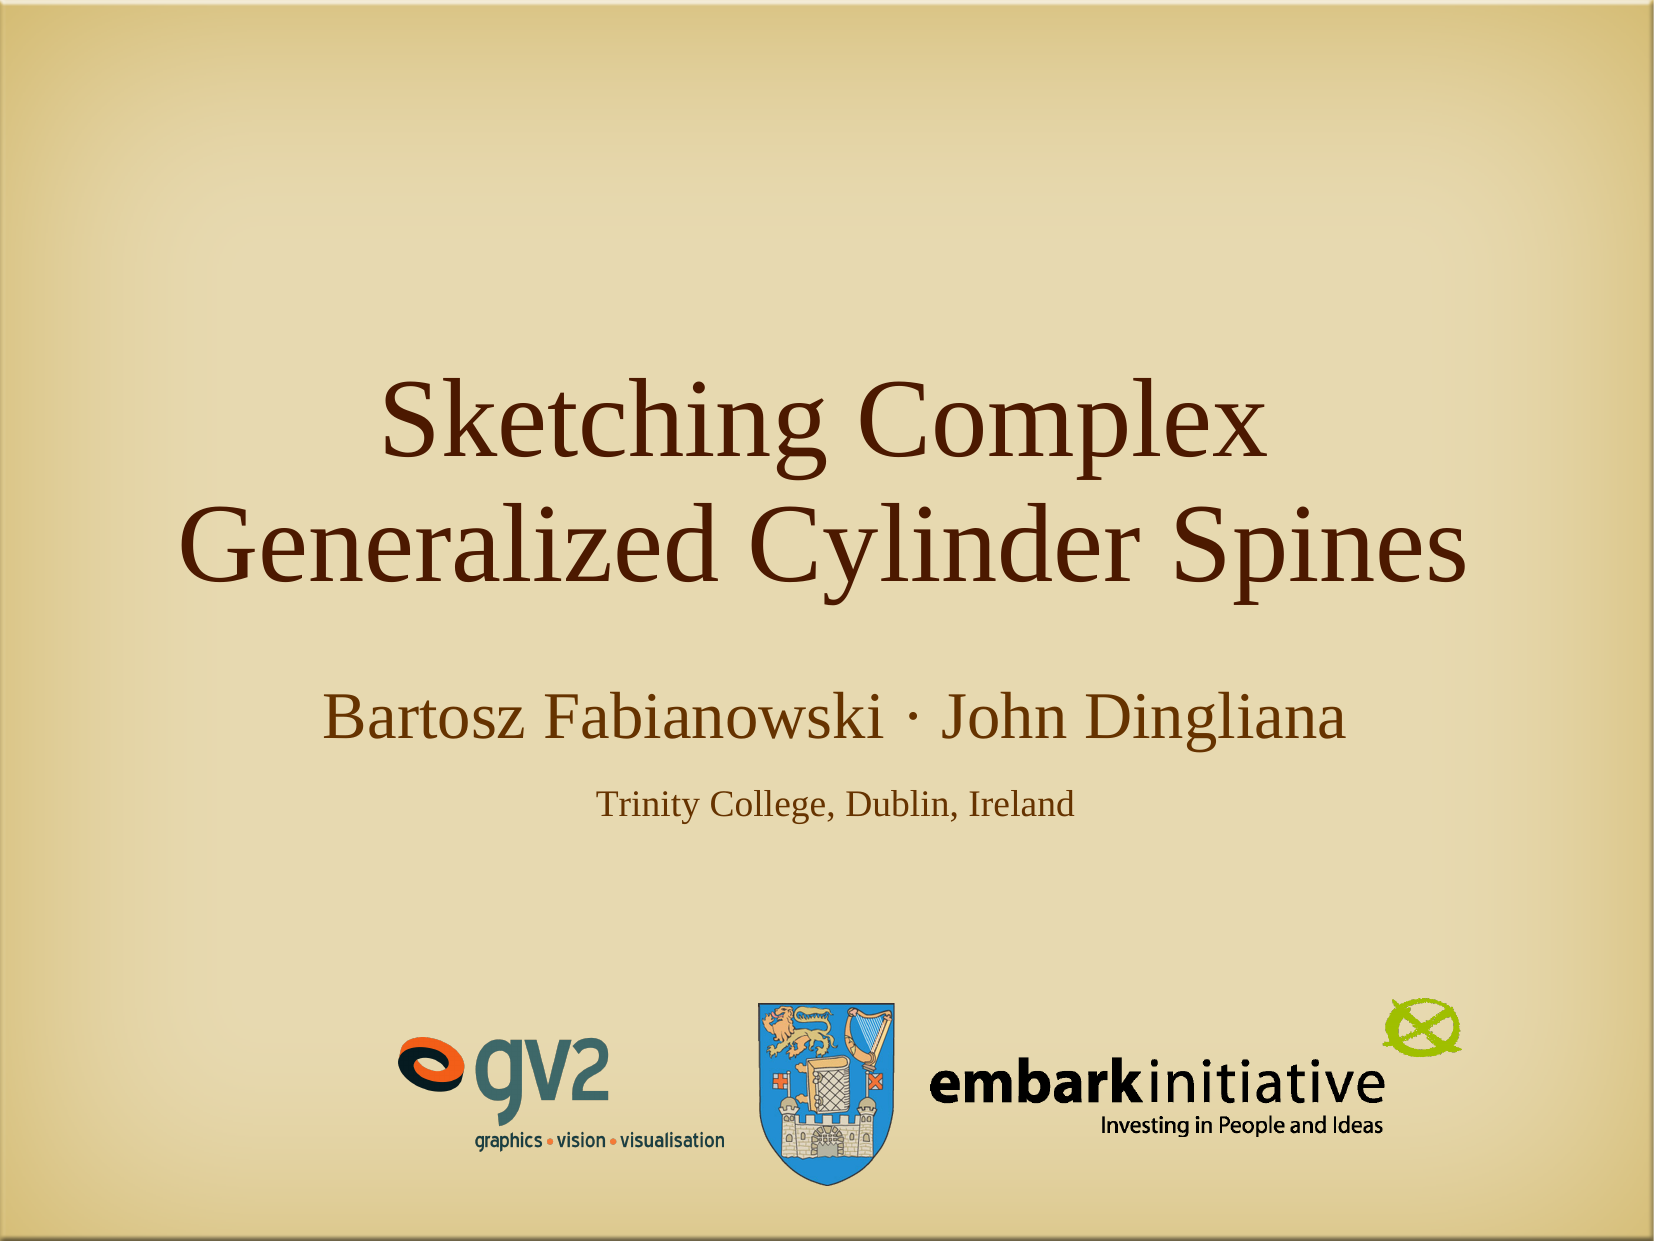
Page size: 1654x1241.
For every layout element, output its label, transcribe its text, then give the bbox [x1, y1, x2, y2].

list Bartosz Fabianowski · John Dingliana Trinity College, Dublin, Ireland [120, 679, 1533, 1186]
picture [0, 0, 1654, 1241]
title Sketching Complex Generalized Cylinder Spines [118, 356, 1531, 606]
